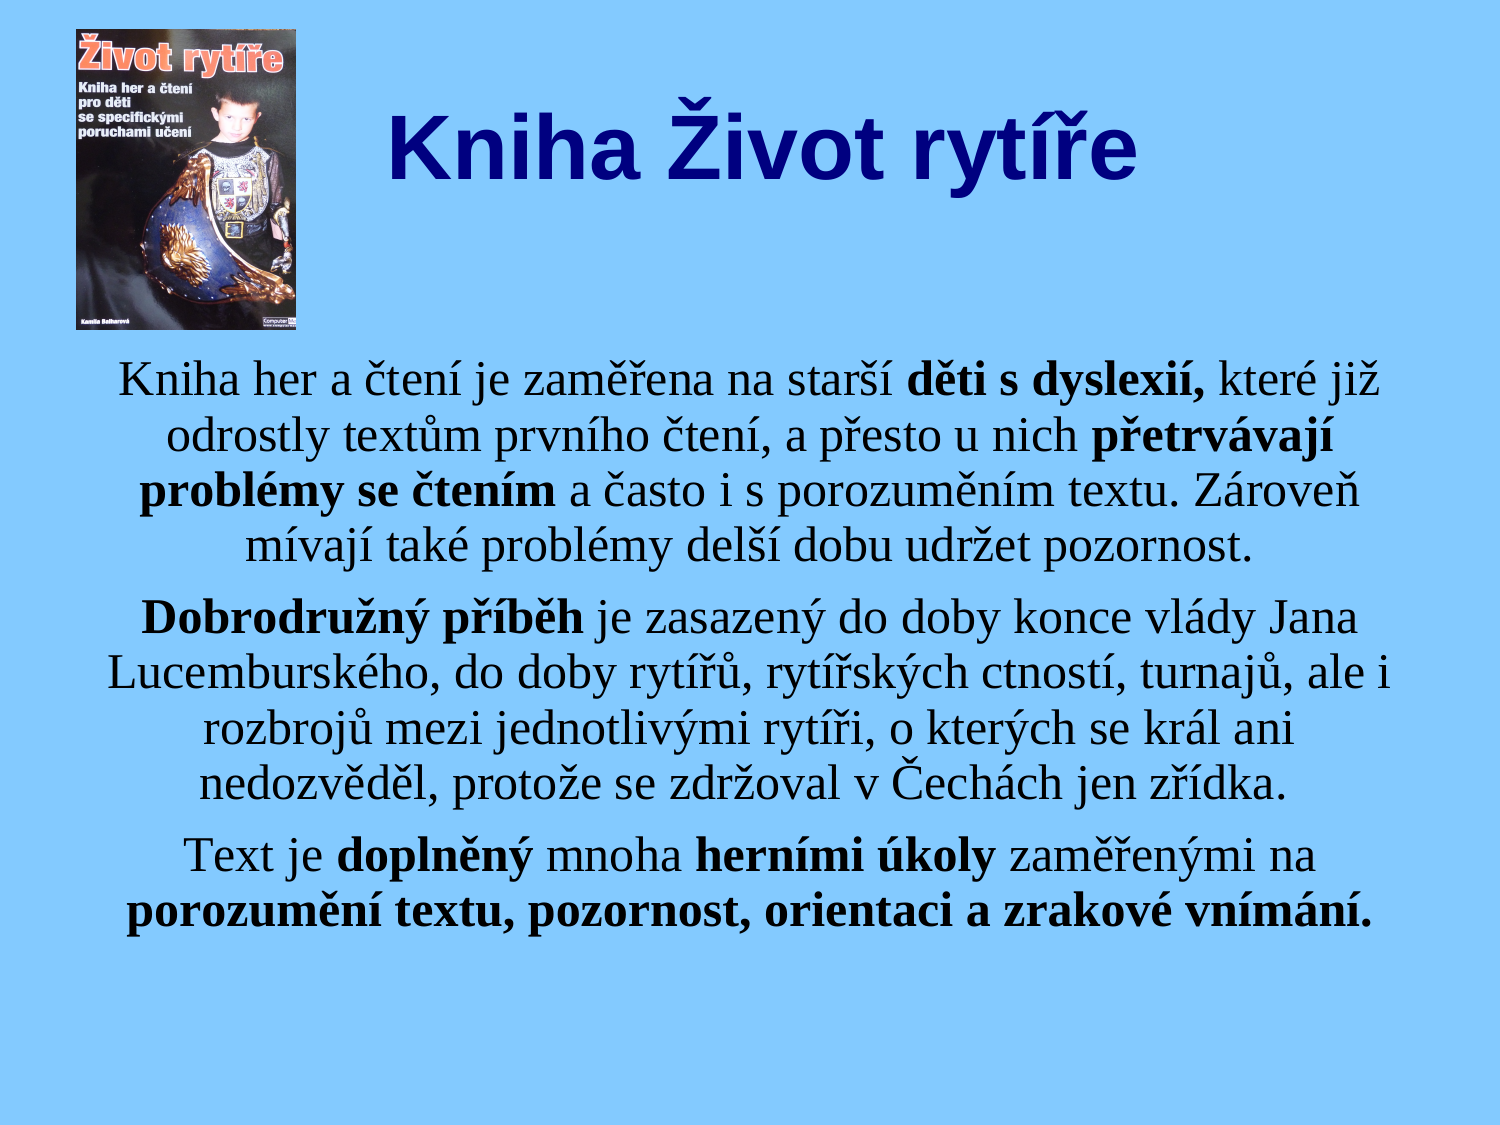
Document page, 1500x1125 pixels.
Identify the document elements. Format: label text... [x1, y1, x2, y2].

title Kniha Život rytíře [296, 29, 1439, 266]
list Kniha her a čtení je zaměřena na starší děti s dyslexií, které již odrostly textům prvního čtení, a přesto u nich přetrvávají problémy se čtením a často i s porozuměním textu. Zároveň mívají také problémy delší dobu udržet pozornost. Dobrodružný příběh je zasazený do doby konce vlády Jana Lucemburského, do doby rytířů, rytířských ctností, turnajů, ale i rozbrojů mezi jednotlivými rytíři, o kterých se král ani nedozvěděl, protože se zdržoval v Čechách jen zřídka. Text je doplněný mnoha herními úkoly zaměřenými na porozumění textu, pozornost, orientaci a zrakové vnímání. [75, 262, 1426, 1006]
picture [76, 29, 296, 330]
